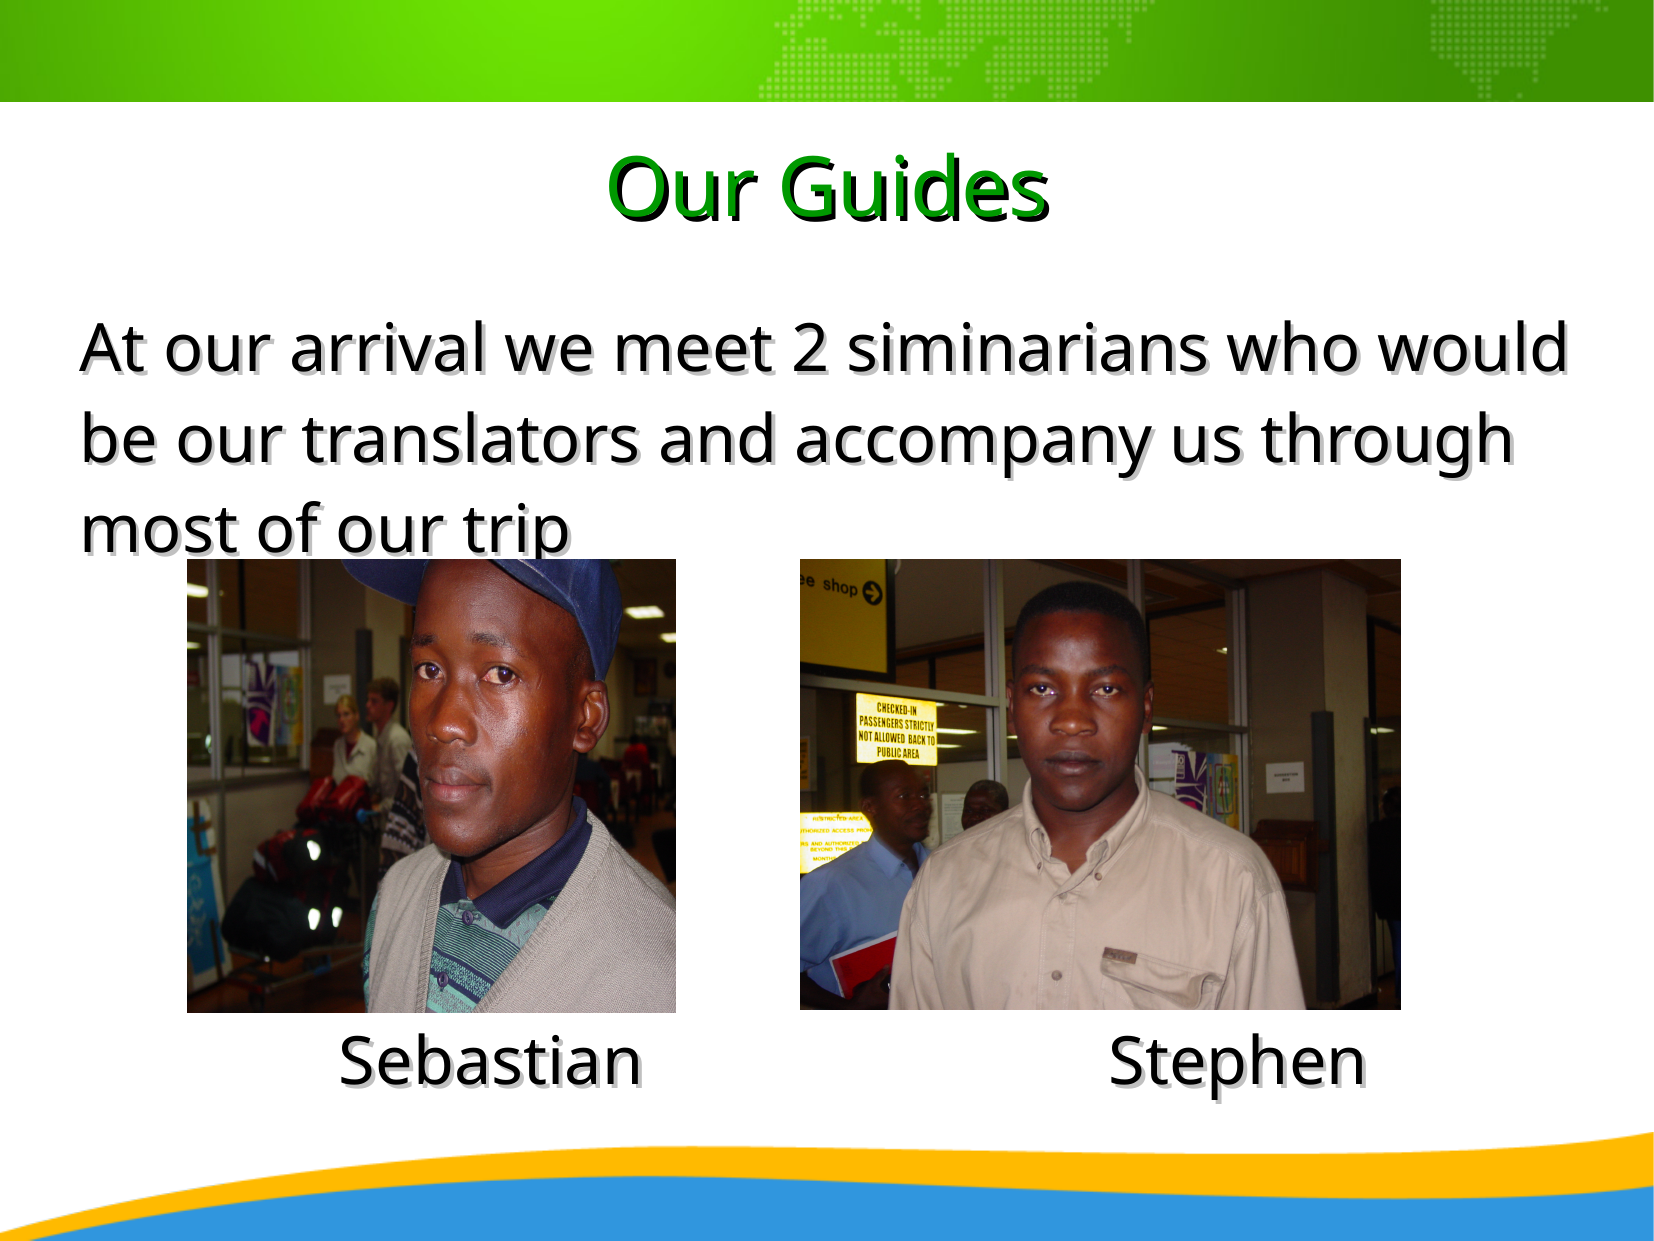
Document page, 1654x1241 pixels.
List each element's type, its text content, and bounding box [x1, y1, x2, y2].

title Our Guides [82, 119, 1571, 250]
picture [0, 1132, 1654, 1241]
list At our arrival we meet 2 siminarians who would be our translators and accompany us through most of our trip [79, 300, 1654, 488]
picture [187, 559, 676, 1013]
list Sebastian Stephen [97, 1013, 1586, 1126]
picture [0, 0, 1654, 102]
picture [800, 559, 1401, 1011]
